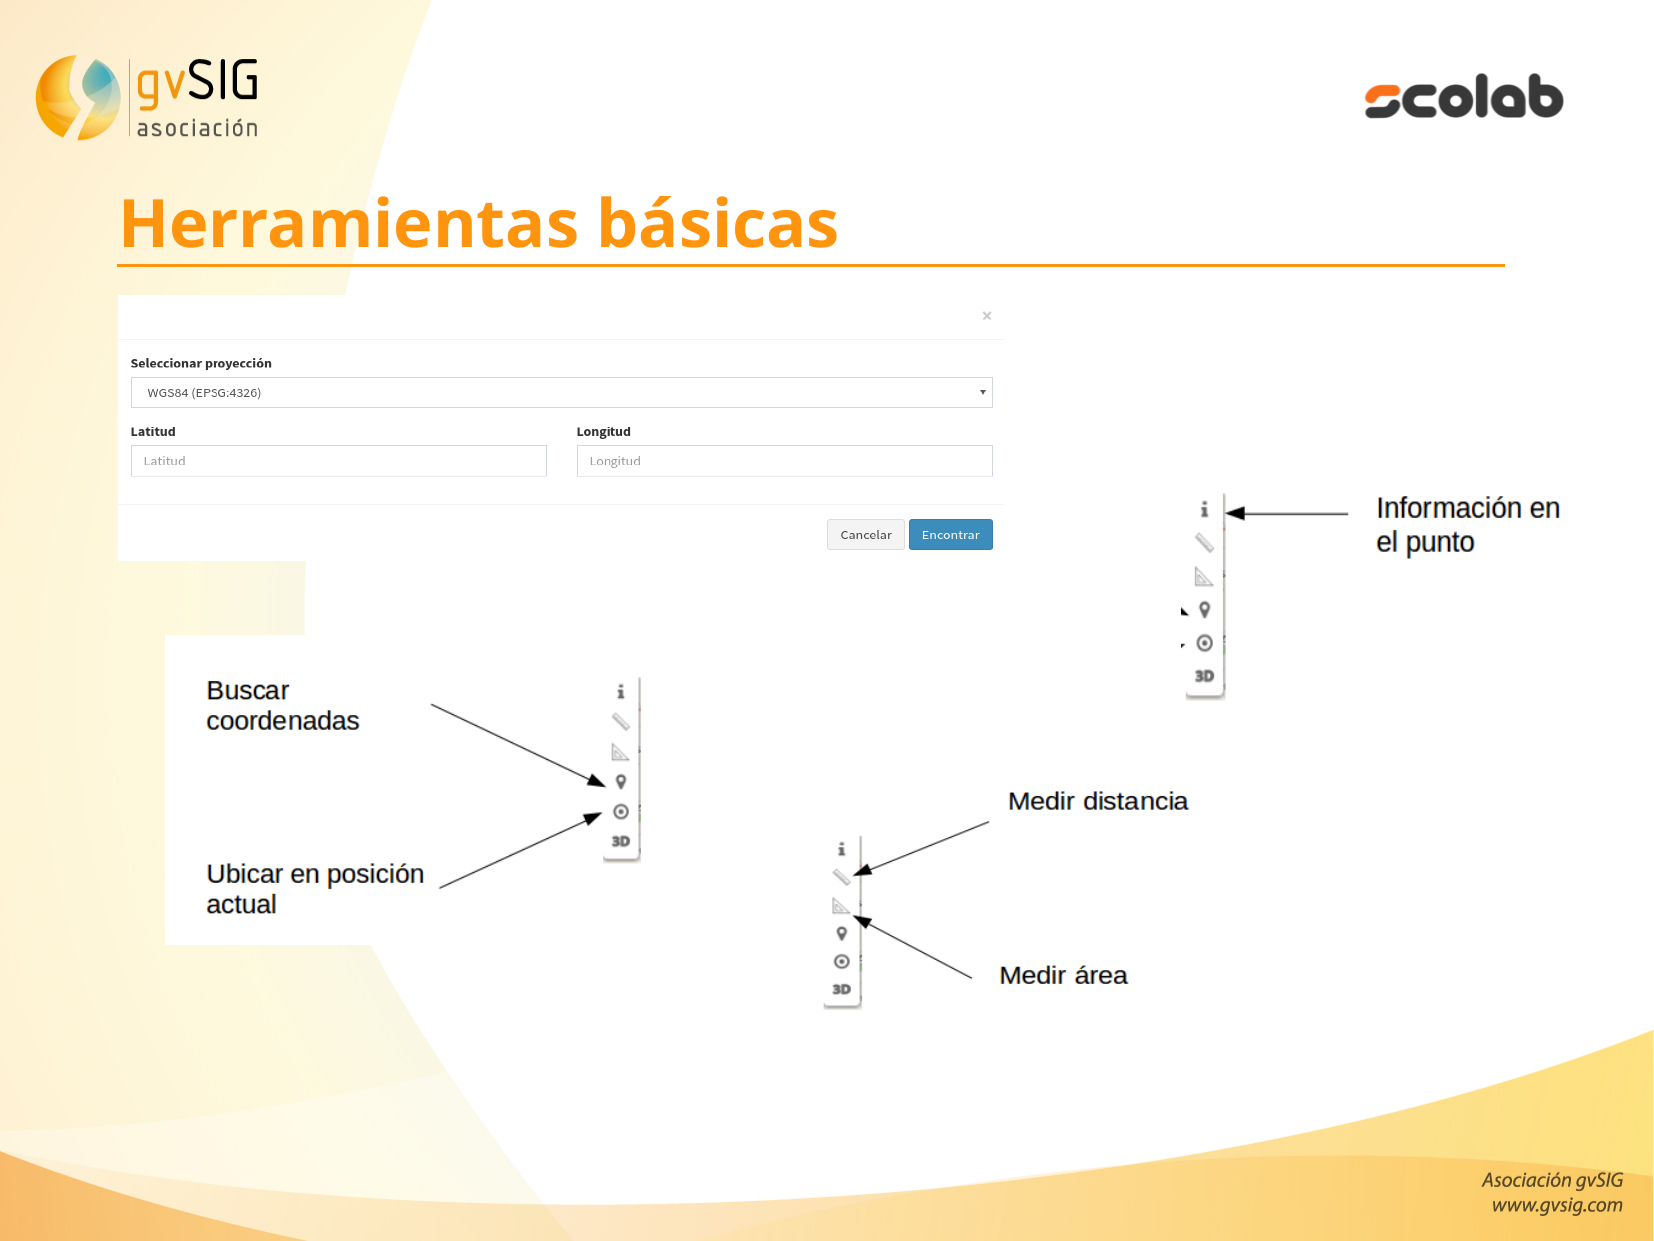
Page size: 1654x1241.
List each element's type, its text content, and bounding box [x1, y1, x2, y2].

picture [0, 0, 1654, 1241]
title Herramientas básicas [118, 117, 1607, 325]
